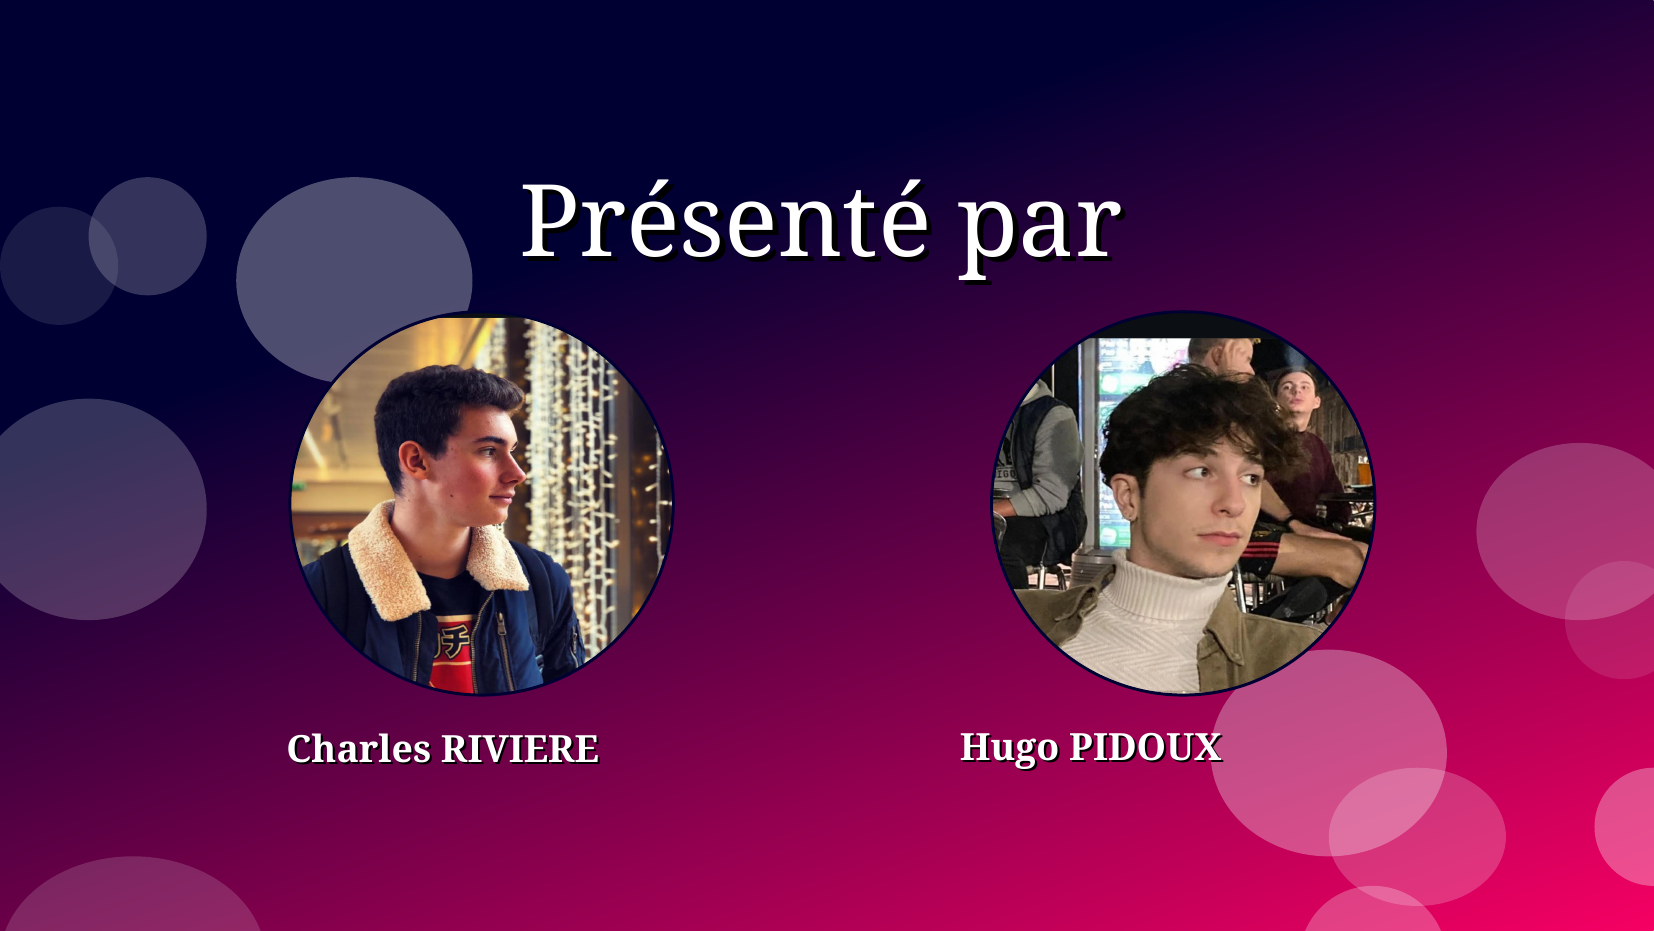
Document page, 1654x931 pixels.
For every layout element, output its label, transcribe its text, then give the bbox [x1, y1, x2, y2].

text_box Hugo PIDOUX [945, 713, 1561, 814]
text_box Présenté par [328, 141, 1314, 301]
text_box [289, 141, 1407, 846]
text_box Charles RIVIERE [271, 714, 887, 816]
